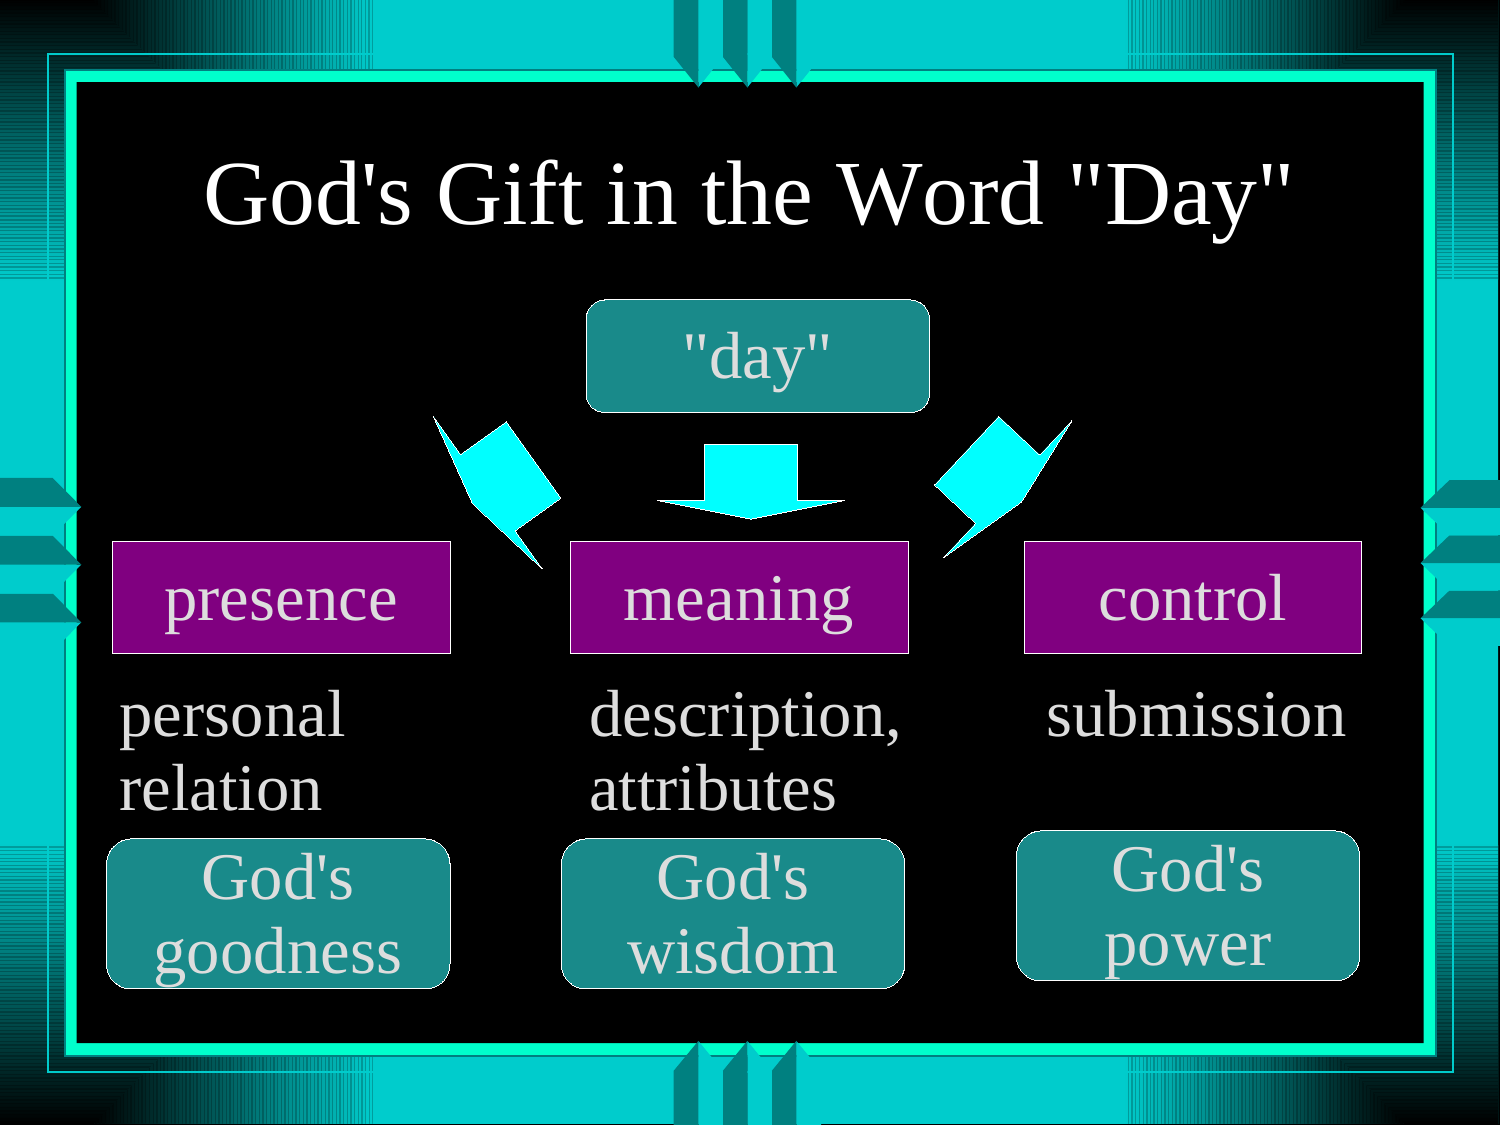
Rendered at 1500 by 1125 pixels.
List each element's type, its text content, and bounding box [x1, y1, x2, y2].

text_box submission [986, 669, 1407, 759]
title God's Gift in the Word "Day" [112, 99, 1388, 288]
text_box [934, 416, 1072, 558]
text_box [433, 416, 561, 569]
text_box personal relation [104, 669, 480, 833]
text_box meaning [570, 541, 909, 654]
text_box description, attributes [574, 669, 929, 833]
text_box God's goodness [106, 838, 451, 989]
text_box presence [112, 541, 451, 654]
text_box God's wisdom [561, 838, 905, 989]
text_box "day" [586, 299, 930, 413]
text_box God's power [1016, 830, 1360, 981]
text_box control [1024, 541, 1362, 654]
text_box [657, 444, 845, 520]
